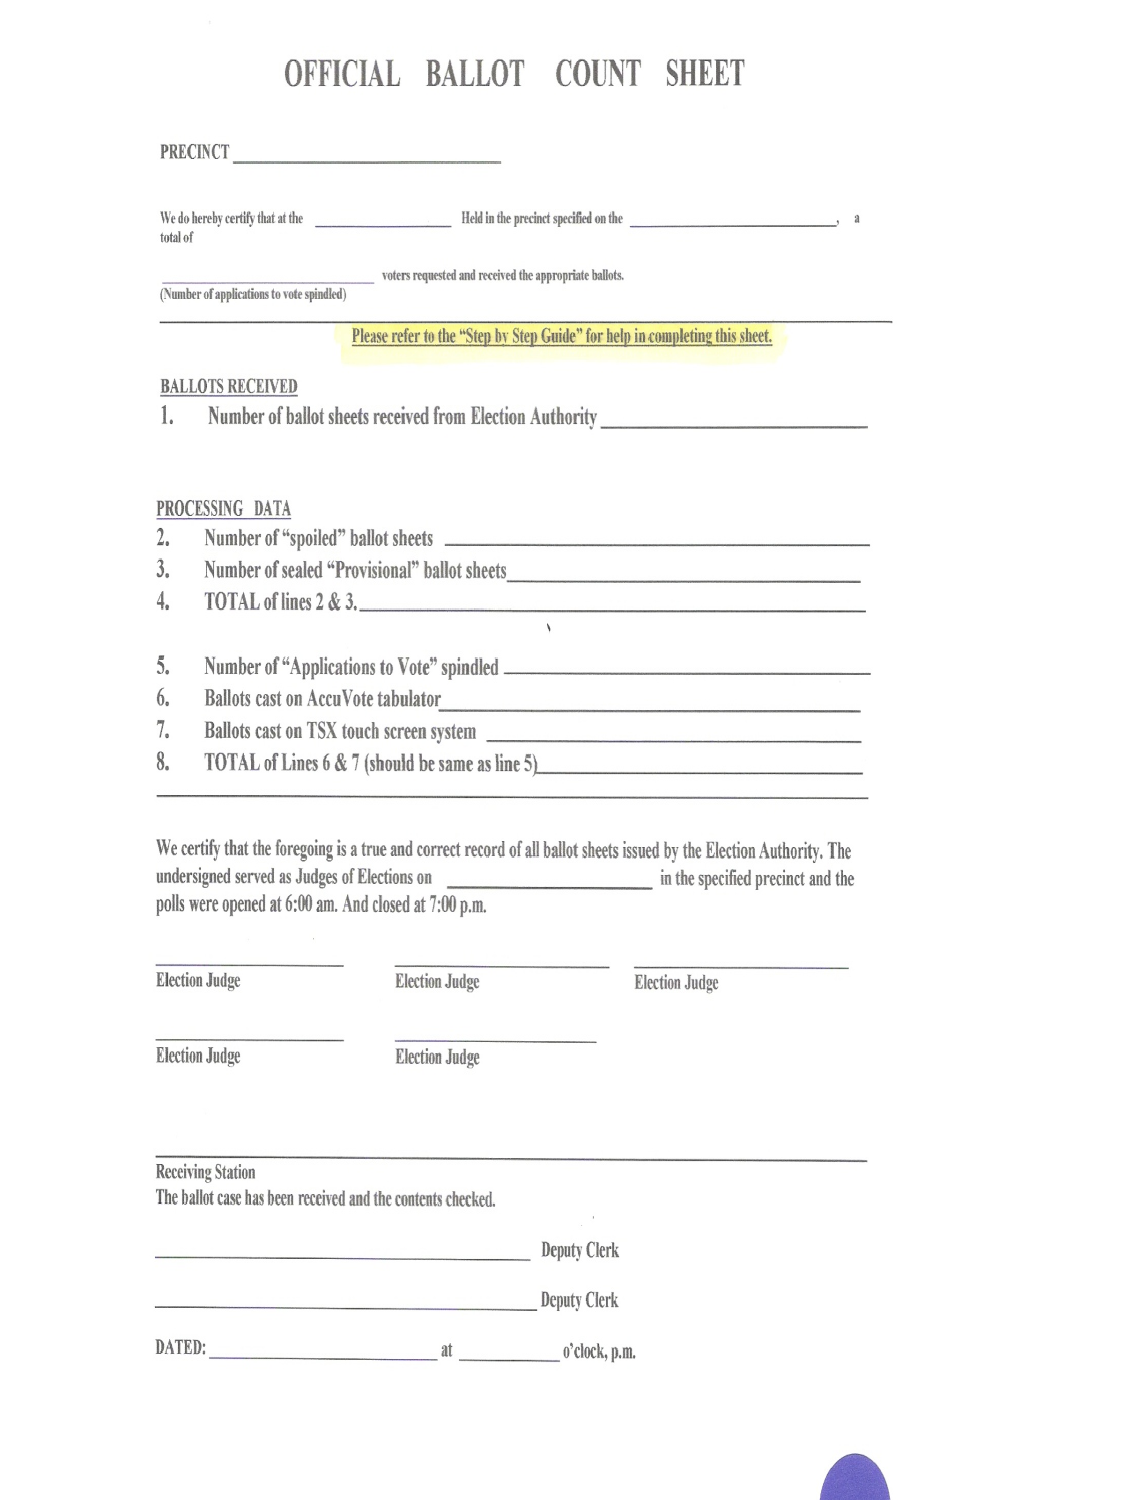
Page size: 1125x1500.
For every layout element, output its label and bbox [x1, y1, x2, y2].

picture [103, 0, 917, 1500]
